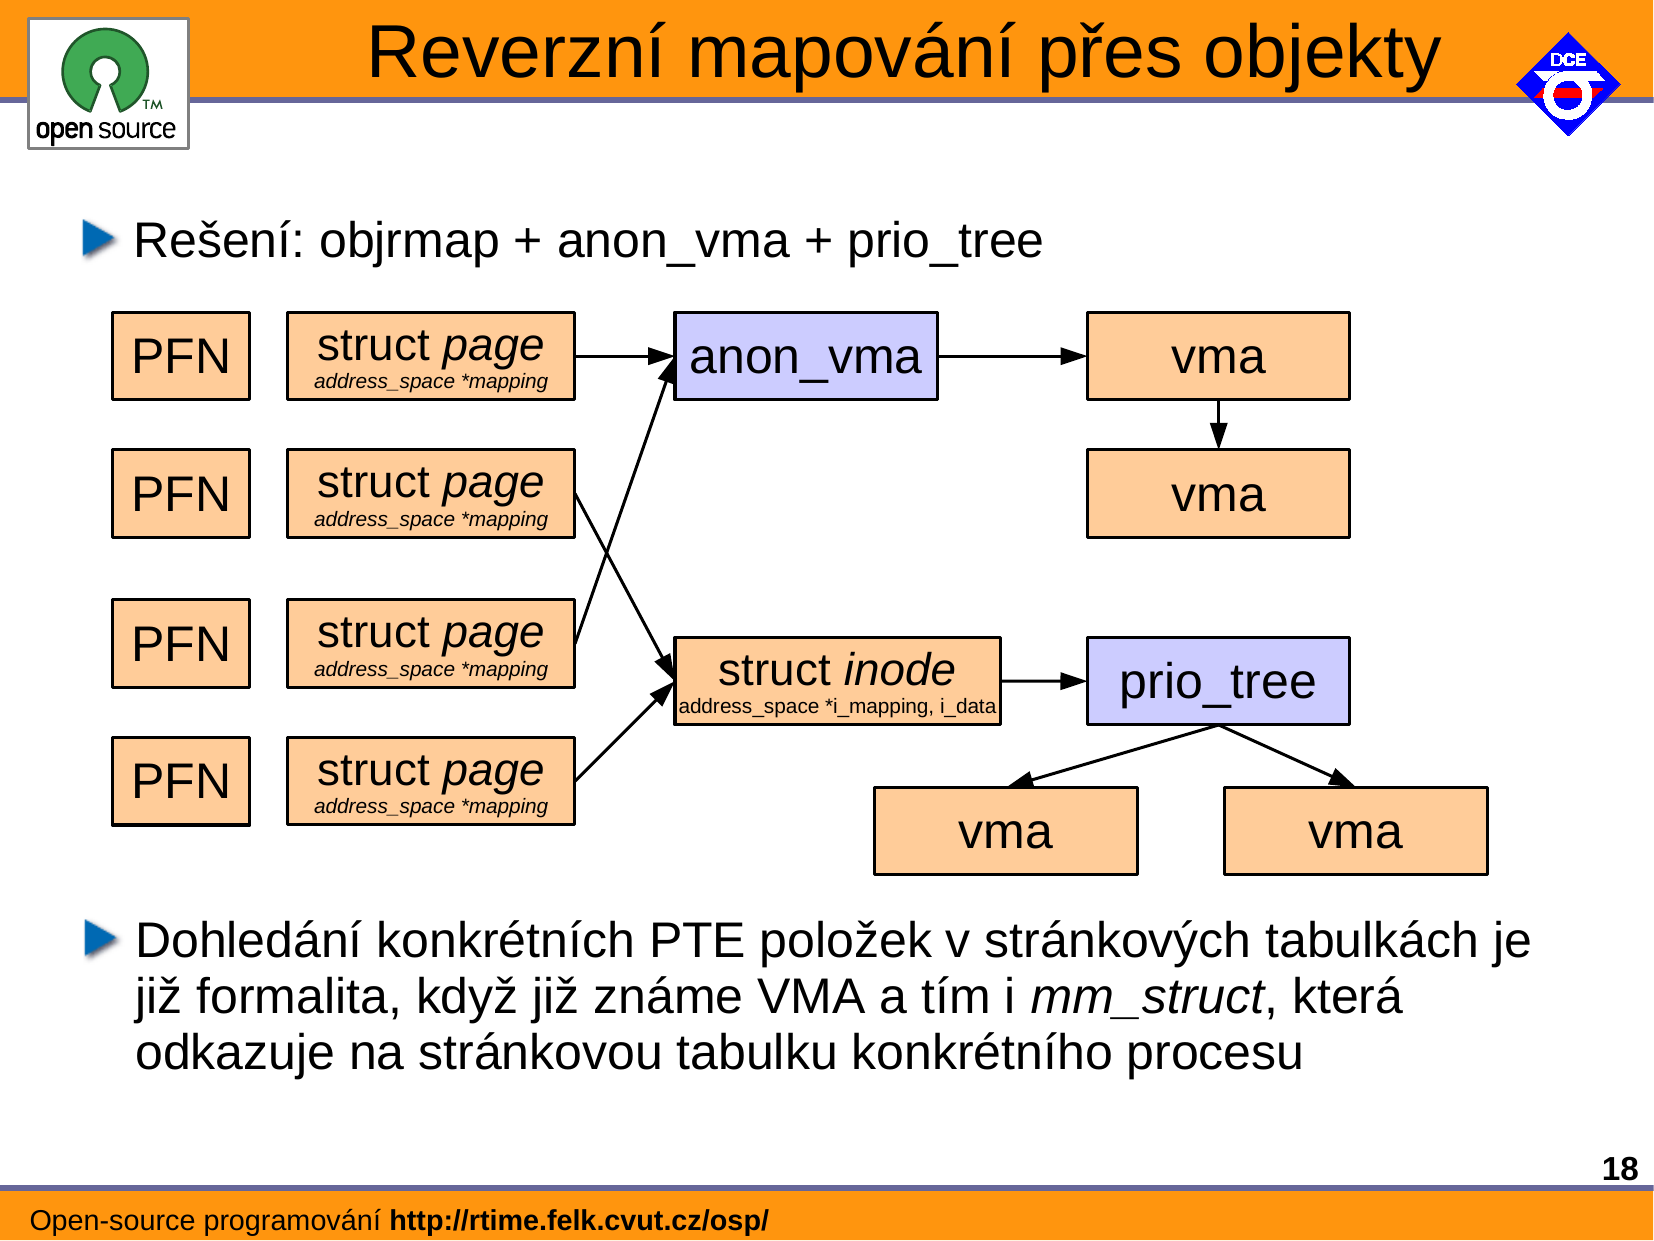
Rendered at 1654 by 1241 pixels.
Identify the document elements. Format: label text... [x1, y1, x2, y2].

text_box PFN [112, 599, 250, 688]
text_box anon_vma [675, 312, 938, 400]
list Rešení: objrmap + anon_vma + prio_tree [62, 212, 1586, 299]
text_box prio_tree [1087, 637, 1350, 725]
text_box vma [1087, 312, 1350, 400]
text_box vma [1087, 449, 1350, 538]
text_box struct inode address_space *i_mapping, i_data [675, 637, 1001, 725]
text_box PFN [112, 449, 250, 538]
text_box PFN [112, 312, 250, 400]
list Dohledání konkrétních PTE položek v stránkových tabulkách je již formalita, když již známe VMA a tím i mm_struct, která odkazuje na stránkovou tabulku konkrétního procesu [64, 912, 1588, 1100]
text_box struct page address_space *mapping [287, 737, 575, 825]
title Reverzní mapování přes objekty [178, 4, 1631, 98]
text_box struct page address_space *mapping [287, 312, 575, 400]
text_box PFN [112, 737, 250, 826]
text_box struct page address_space *mapping [287, 449, 575, 538]
text_box vma [874, 787, 1138, 875]
text_box vma [1224, 787, 1488, 875]
text_box struct page address_space *mapping [287, 599, 575, 688]
